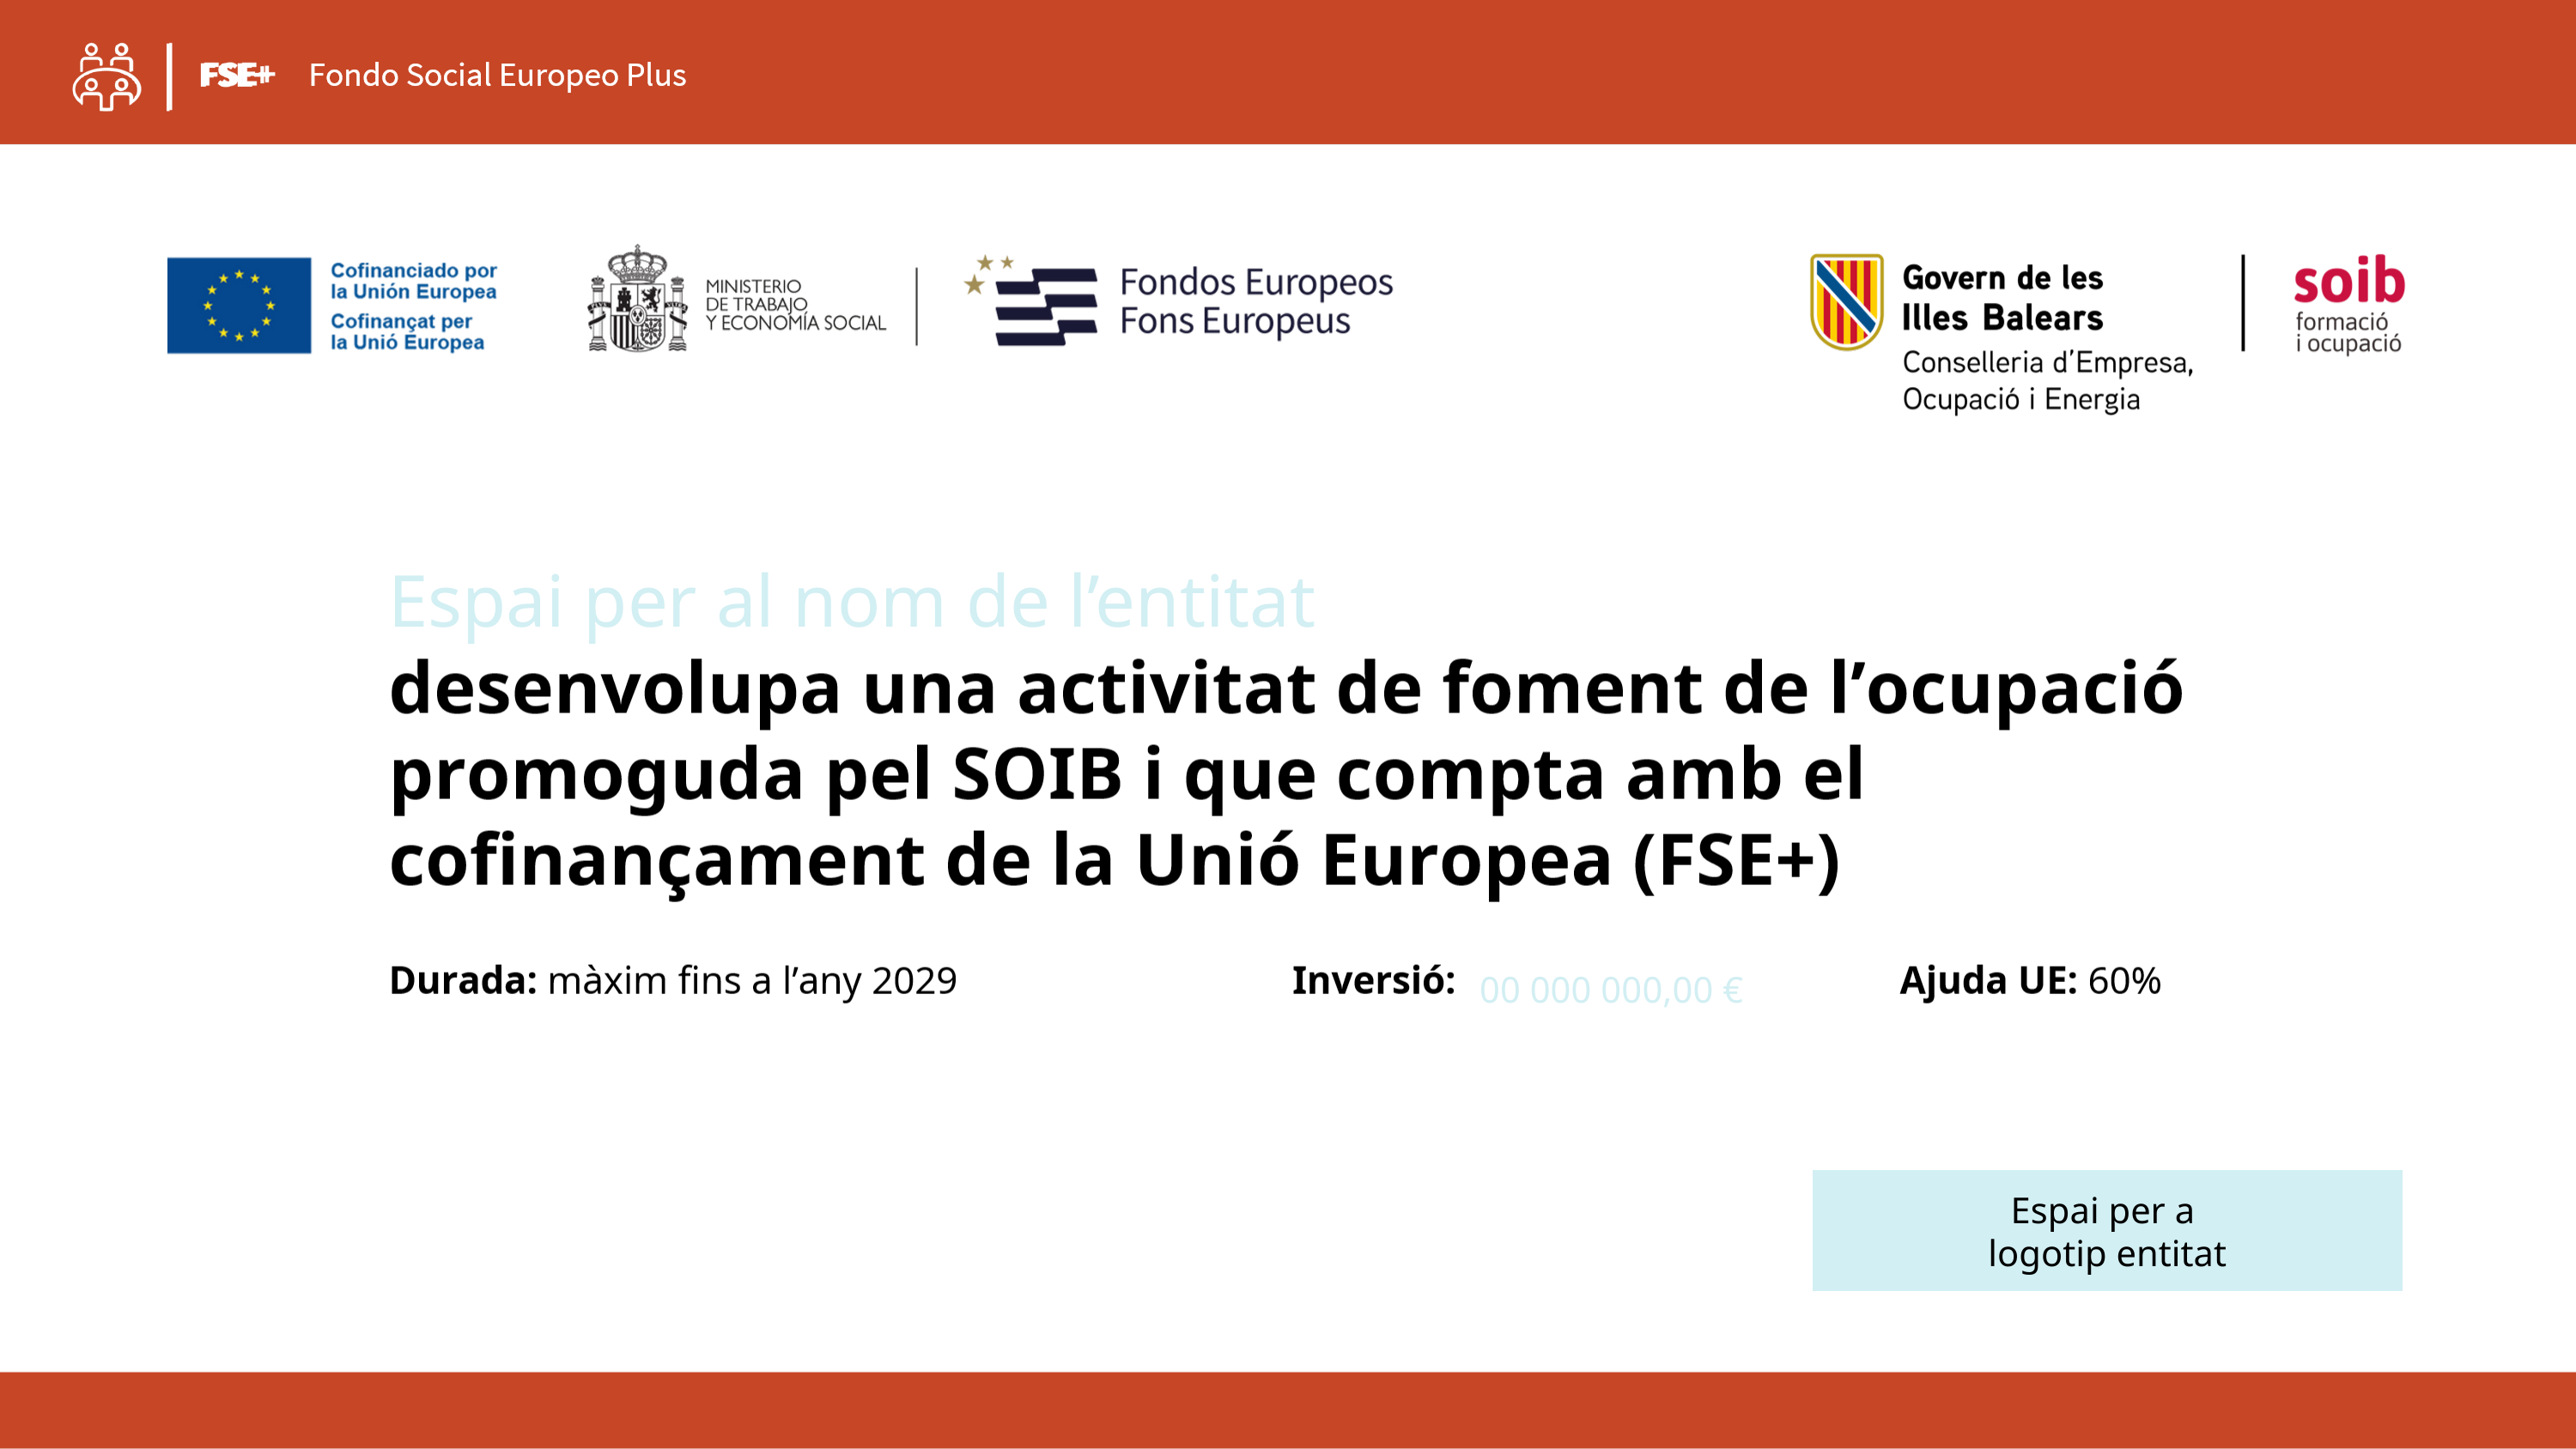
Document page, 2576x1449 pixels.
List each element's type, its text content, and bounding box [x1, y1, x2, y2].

picture [0, 0, 2576, 1449]
text_box Espai per al nom de l’entitat [388, 562, 2188, 643]
text_box Espai per a logotip entitat [1813, 1170, 2403, 1291]
text_box [58, 15, 288, 132]
text_box 00 000 000,00 € [1479, 967, 1835, 1009]
